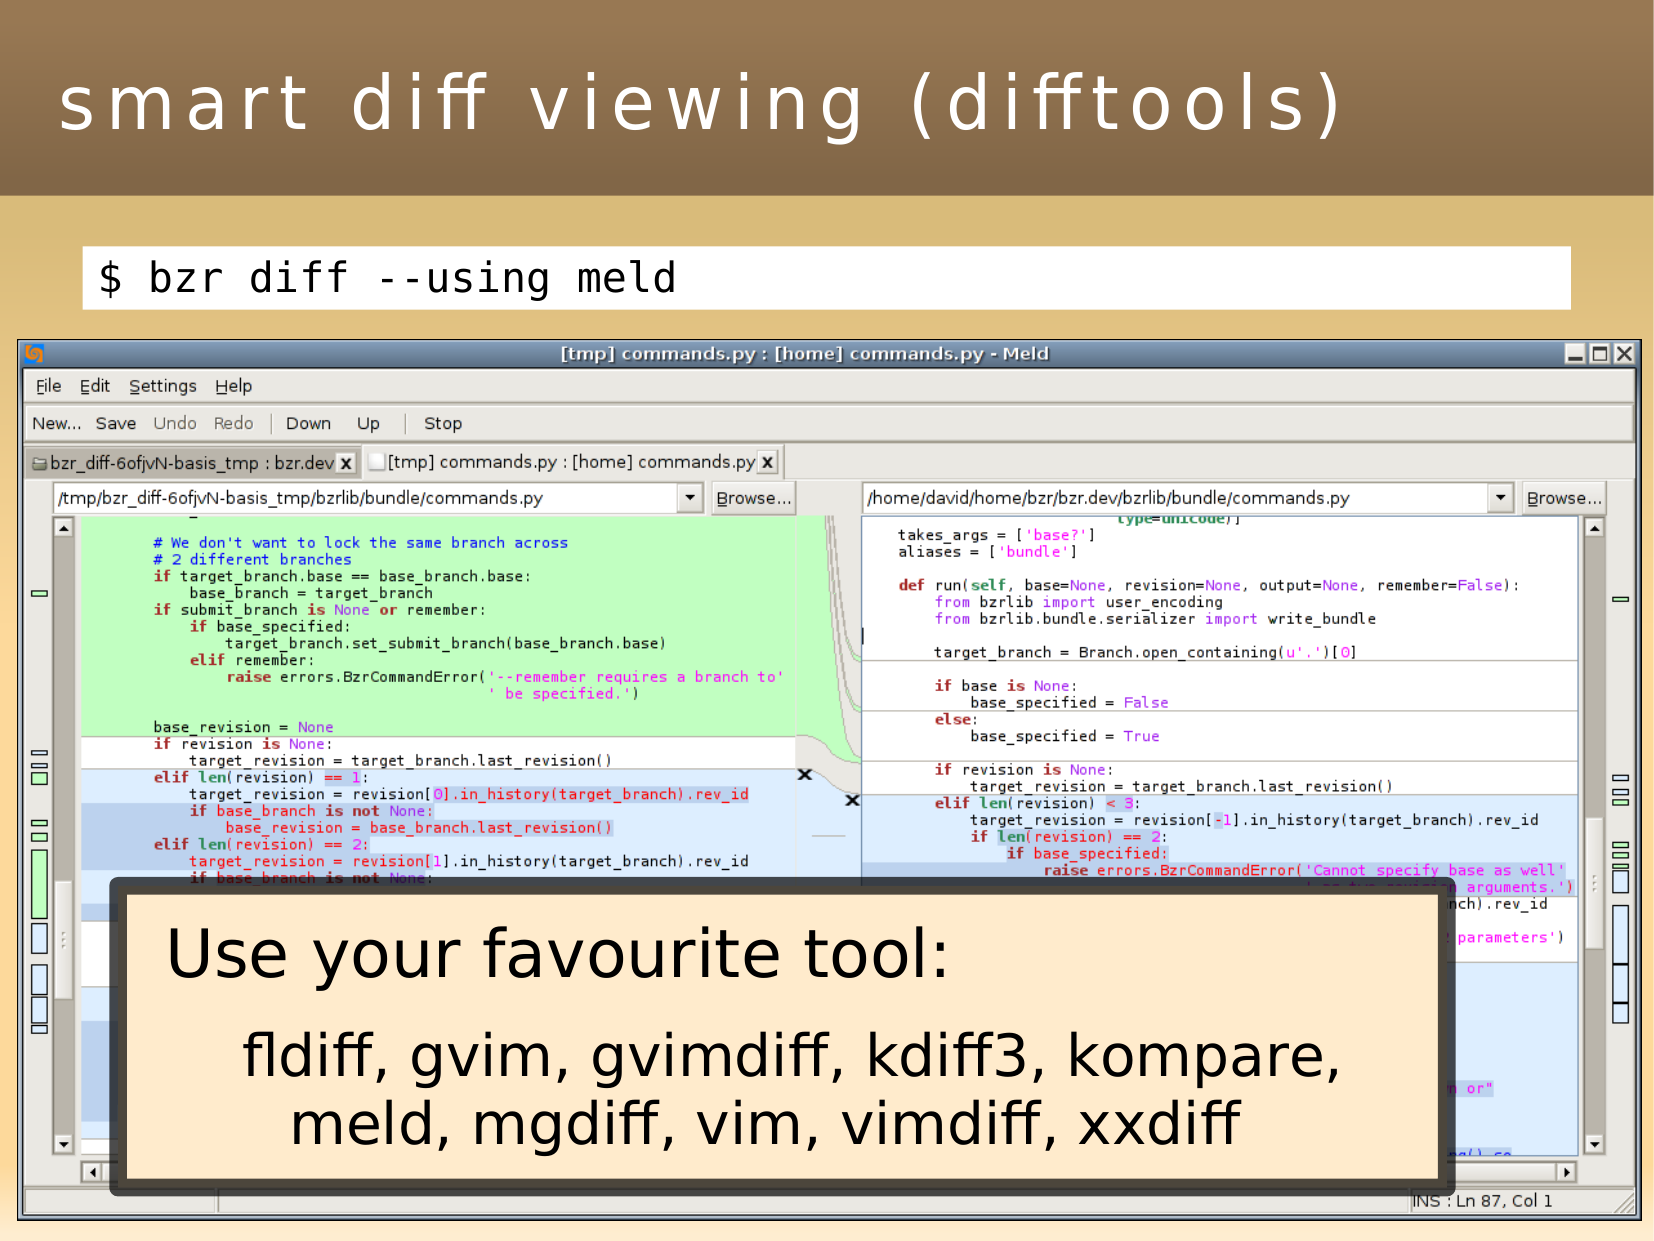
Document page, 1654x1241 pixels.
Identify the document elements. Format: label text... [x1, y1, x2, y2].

picture [0, 0, 1654, 1241]
title smart diff viewing (difftools) [59, 29, 1595, 178]
list Use your favourite tool: fldiff, gvim, gvimdiff, kdiff3, kompare, meld, mgdiff, vim, vimdiff, xxdiff [118, 885, 1447, 1188]
text_box $ bzr diff --using meld [82, 246, 1571, 310]
